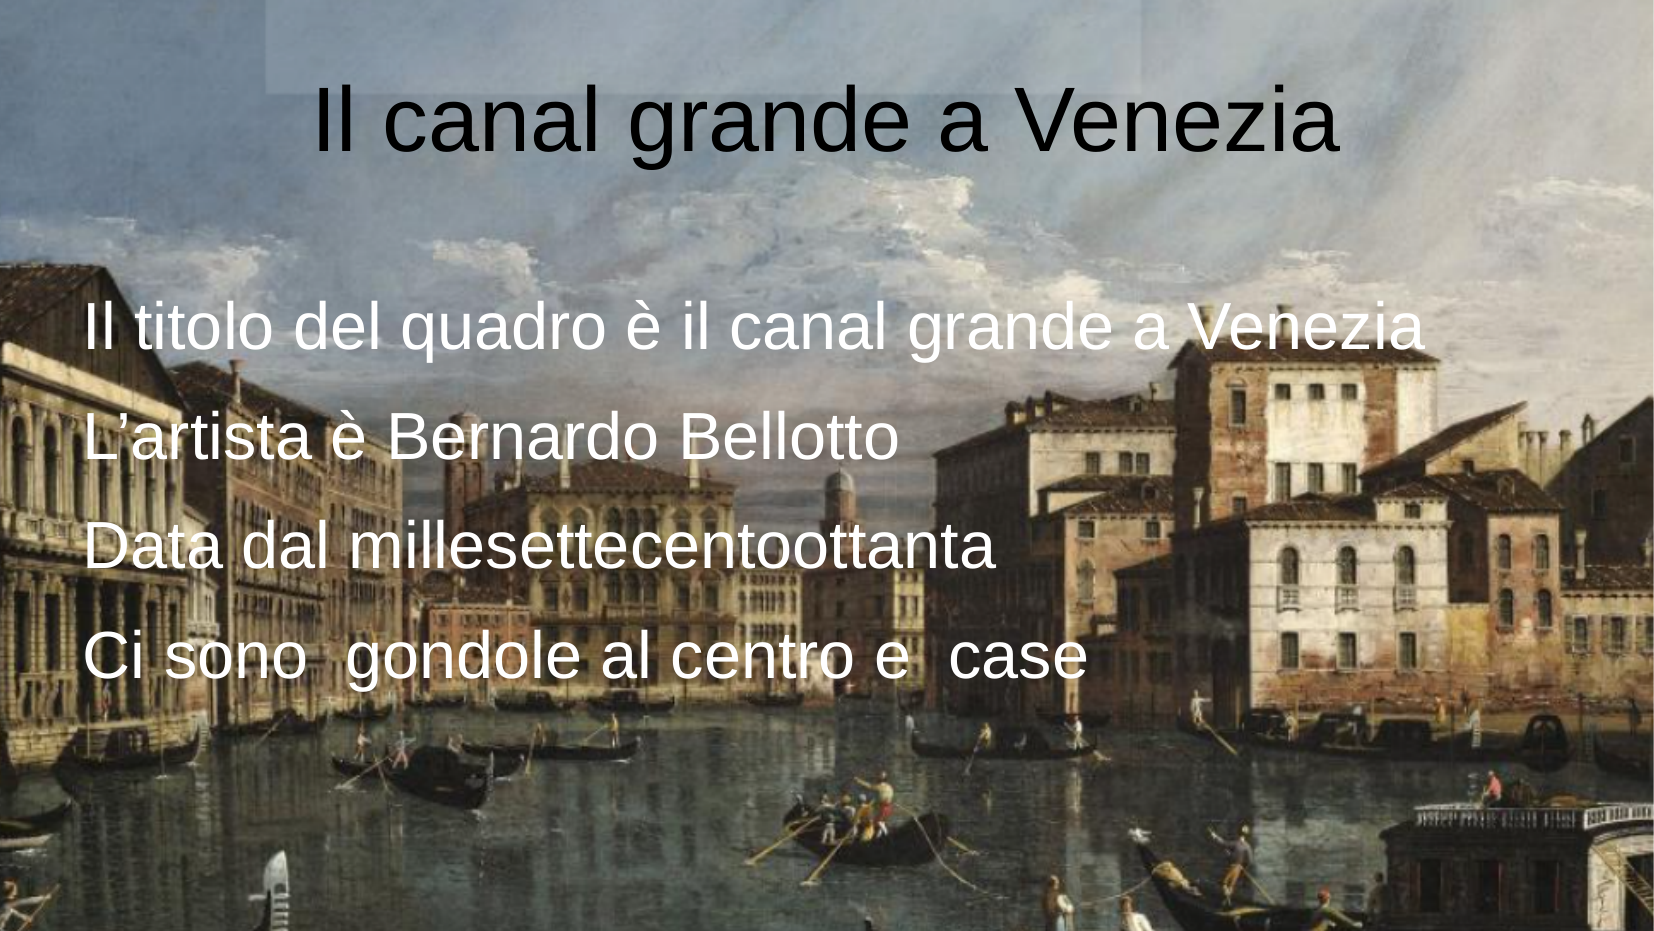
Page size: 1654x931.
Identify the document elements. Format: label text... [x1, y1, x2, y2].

picture [0, 0, 1654, 931]
title Il canal grande a Venezia [82, 37, 1571, 193]
subtitle Il titolo del quadro è il canal grande a Venezia L’artista è Bernardo Bellotto Data dal millesettecentoottanta Ci sono gondole al centro e case [82, 217, 1571, 758]
